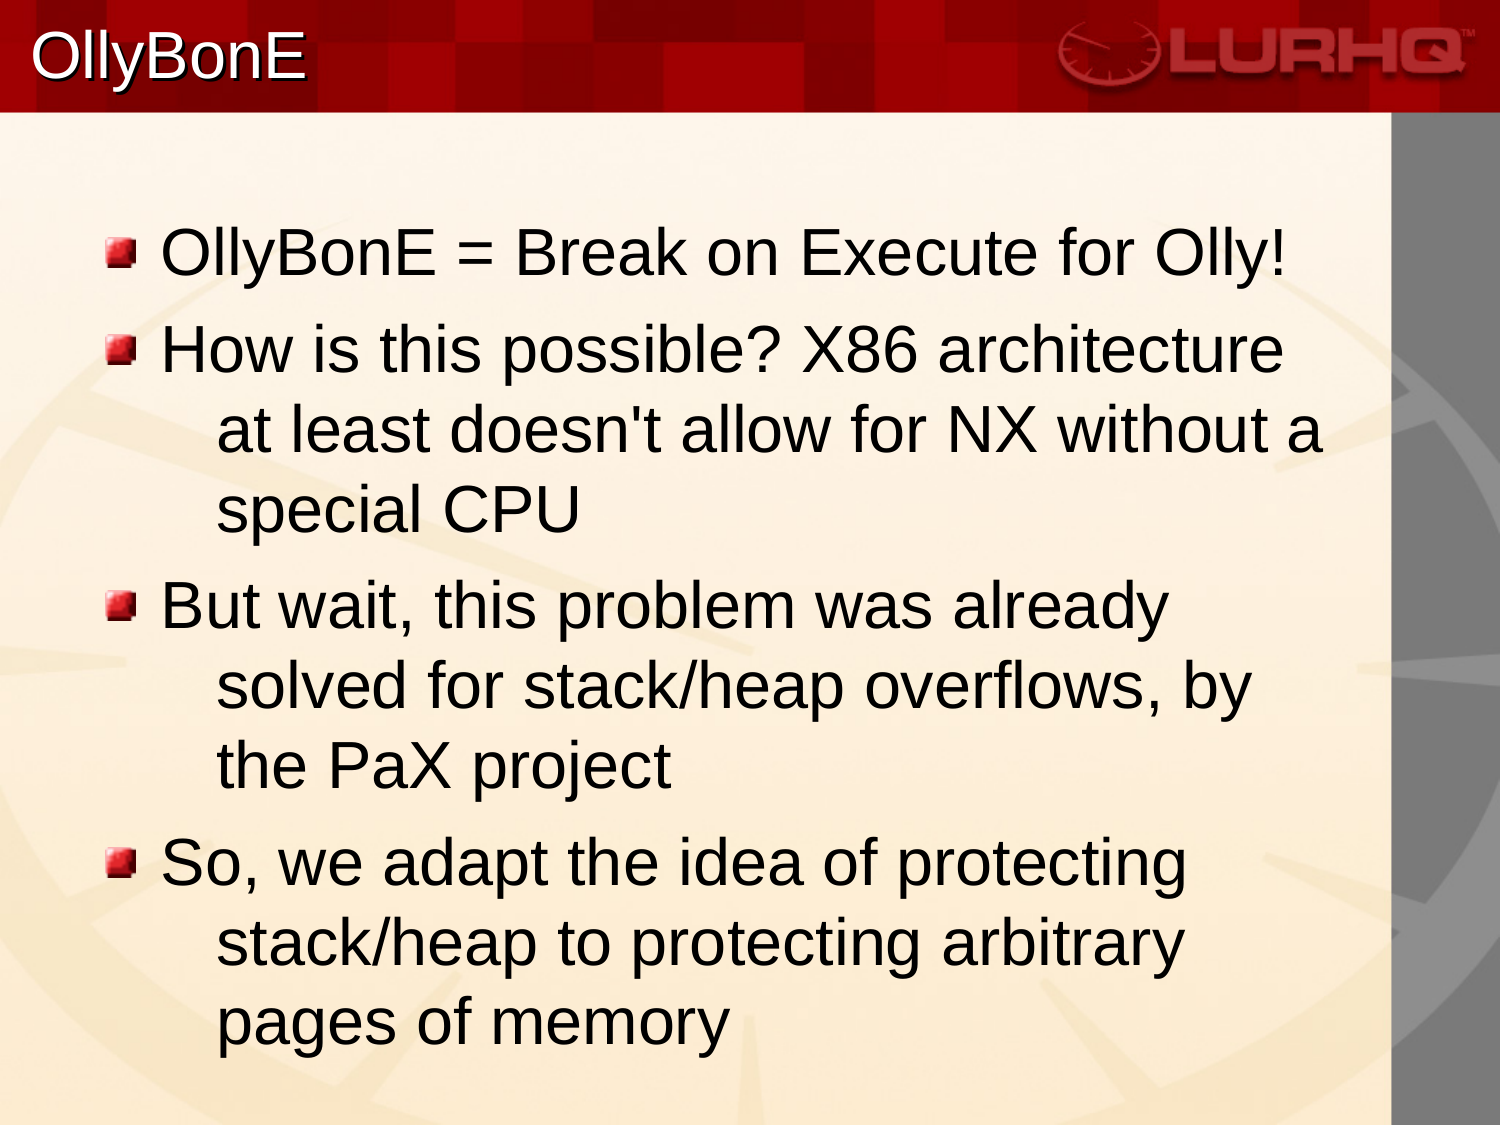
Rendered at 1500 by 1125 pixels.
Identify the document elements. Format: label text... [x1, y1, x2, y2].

list OllyBonE = Break on Execute for Olly! How is this possible? X86 architecture at least doesn't allow for NX without a special CPU But wait, this problem was already solved for stack/heap overflows, by the PaX project So, we adapt the idea of protecting stack/heap to protecting arbitrary pages of memory [105, 210, 1351, 1055]
picture [0, 0, 1500, 1125]
title OllyBonE [30, 0, 1350, 106]
